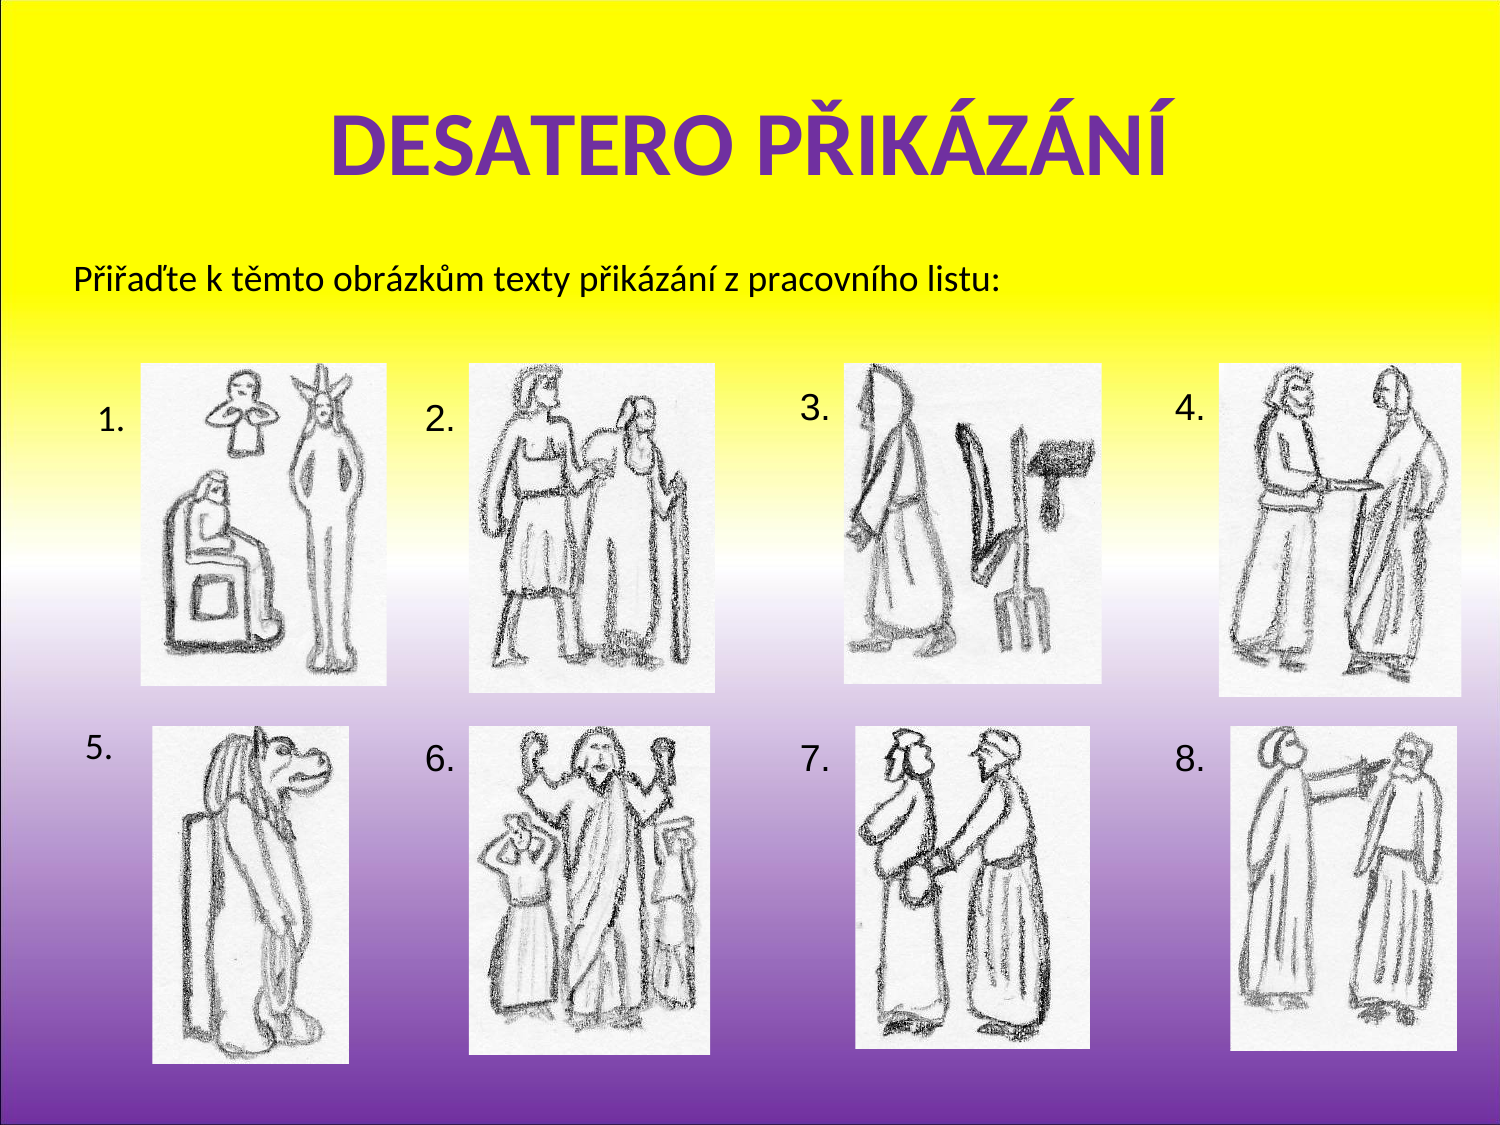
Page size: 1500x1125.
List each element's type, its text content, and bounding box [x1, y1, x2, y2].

text_box 5. [70, 714, 129, 776]
text_box 3. [785, 374, 856, 436]
text_box 1. [82, 386, 140, 448]
text_box 7. [785, 726, 856, 787]
text_box Přiřaďte k těmto obrázkům texty přikázání z pracovního listu: [58, 246, 1430, 307]
text_box 4. [1160, 374, 1218, 436]
title DESATERO PŘIKÁZÁNÍ [75, 45, 1426, 233]
picture [0, 0, 1500, 1125]
text_box 2. [410, 386, 468, 448]
text_box 8. [1160, 726, 1231, 787]
text_box 6. [410, 726, 481, 787]
